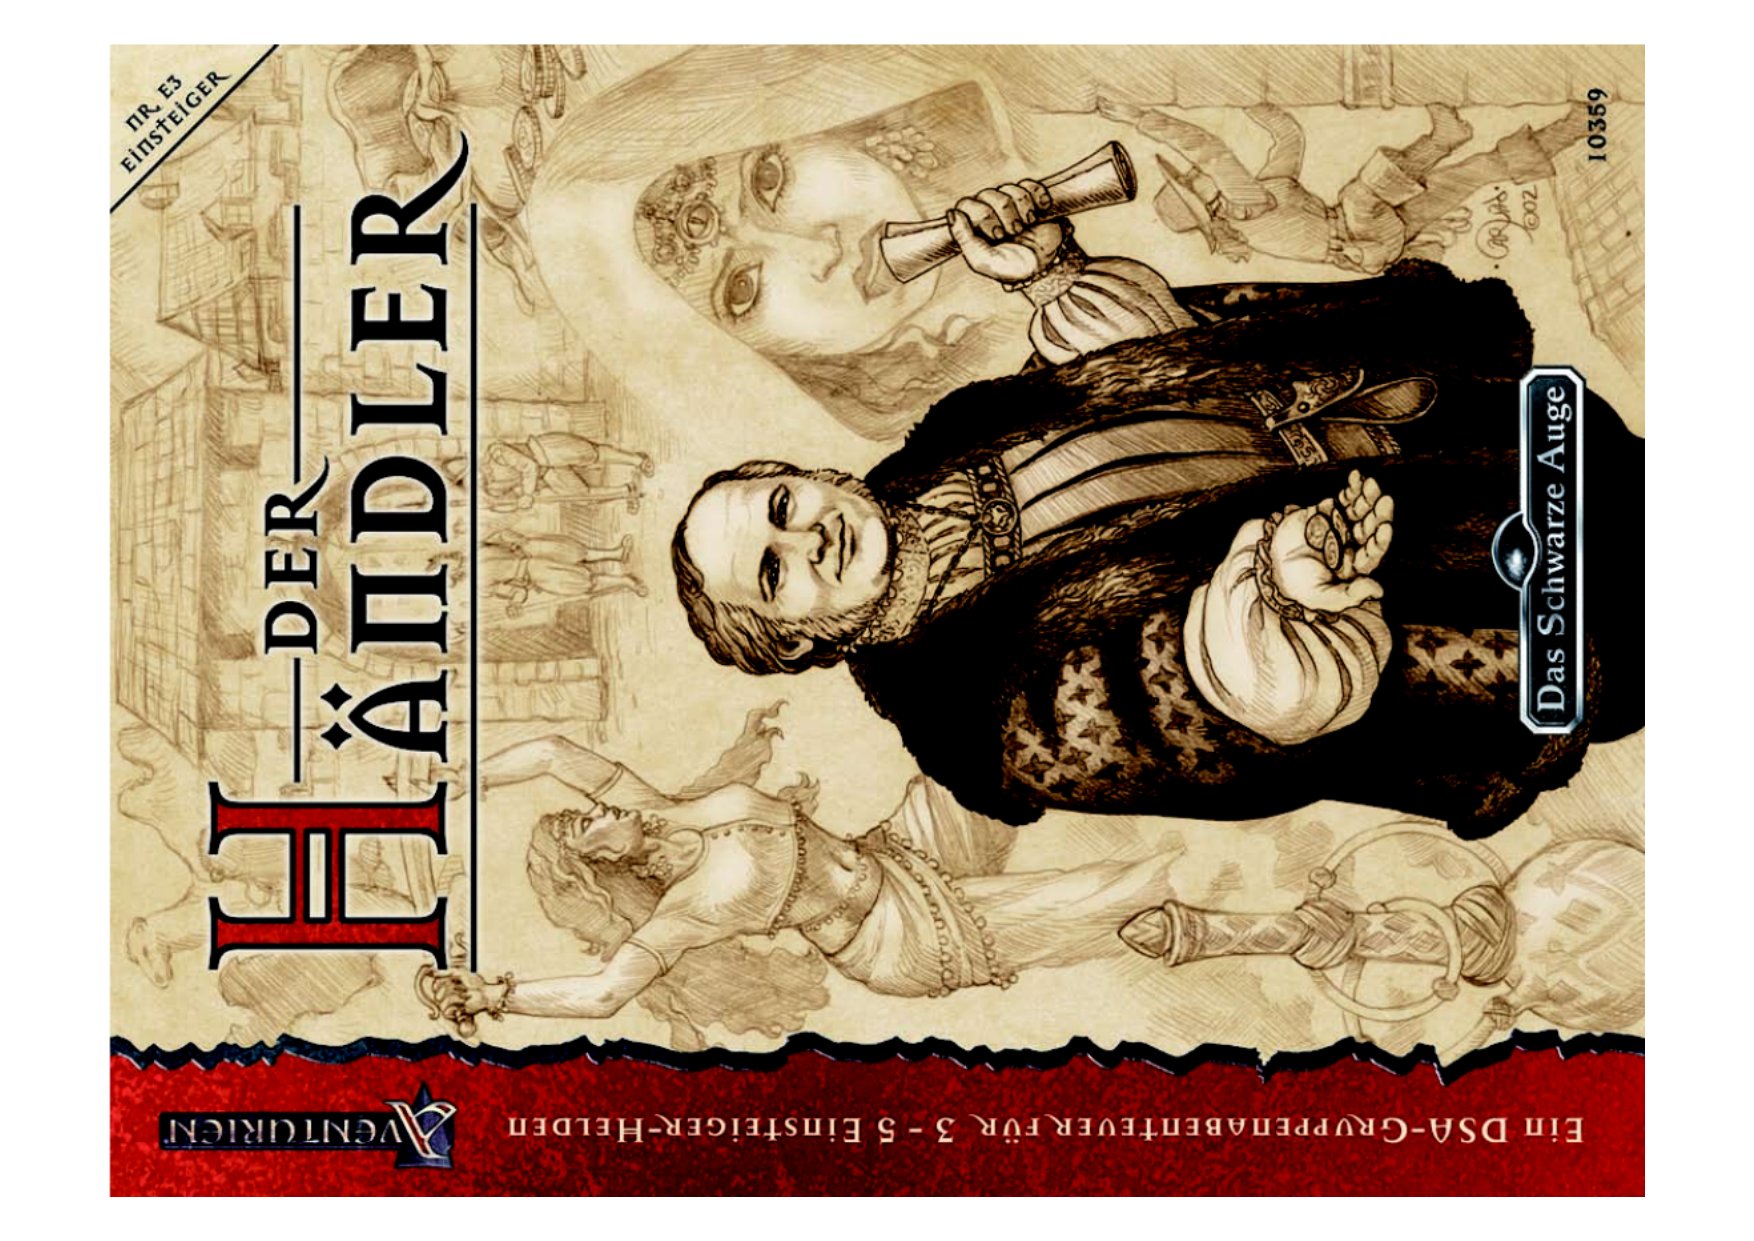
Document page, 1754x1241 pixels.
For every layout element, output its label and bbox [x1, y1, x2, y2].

picture [109, 43, 1645, 1197]
